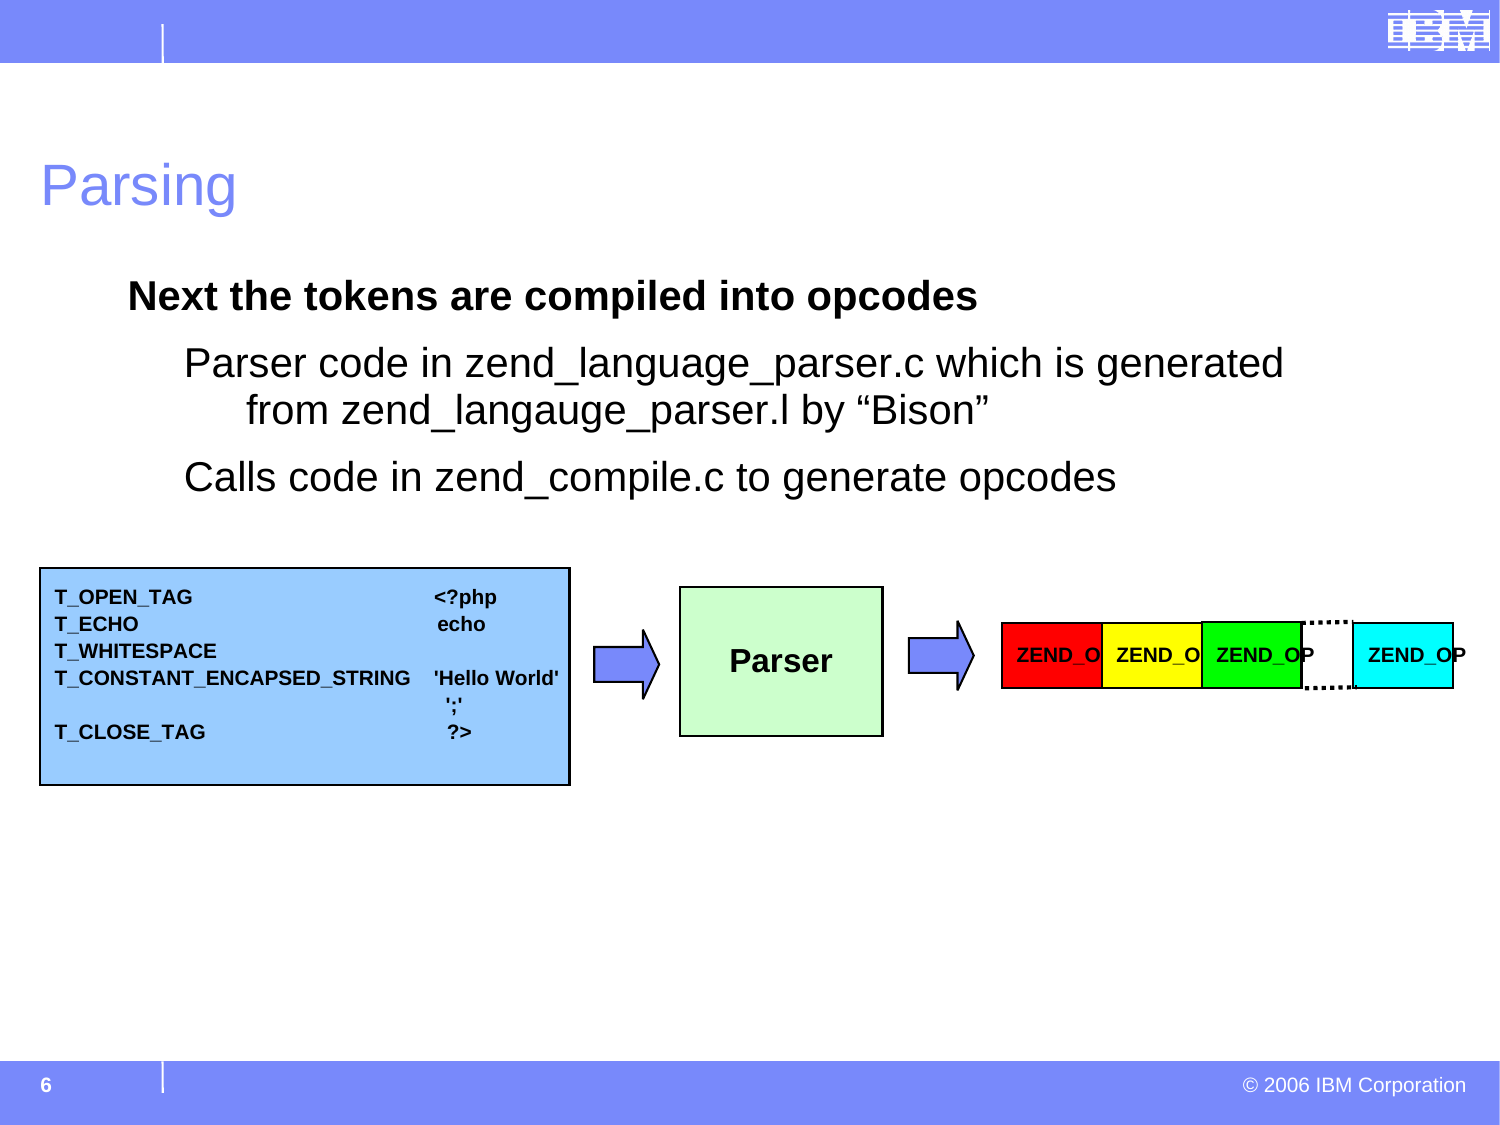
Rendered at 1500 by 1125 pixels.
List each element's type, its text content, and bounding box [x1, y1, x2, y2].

title Parsing [25, 123, 1378, 225]
text_box T_OPEN_TAG <?php T_ECHO echo T_WHITESPACE T_CONSTANT_ENCAPSED_STRING 'Hello World' ';' T_CLOSE_TAG ?> [39, 568, 570, 785]
text_box ZEND_OP [1101, 622, 1202, 689]
text_box [908, 620, 974, 691]
text_box [594, 629, 660, 700]
list Next the tokens are compiled into opcodes Parser code in zend_language_parser.c which is generated from zend_langauge_parser.l by “Bison” Calls code in zend_compile.c to generate opcodes [112, 265, 1388, 645]
text_box ZEND_OP [1353, 622, 1454, 689]
text_box ZEND_OP [1201, 622, 1302, 688]
text_box ZEND_OP [1001, 622, 1101, 689]
text_box Parser [680, 587, 883, 736]
